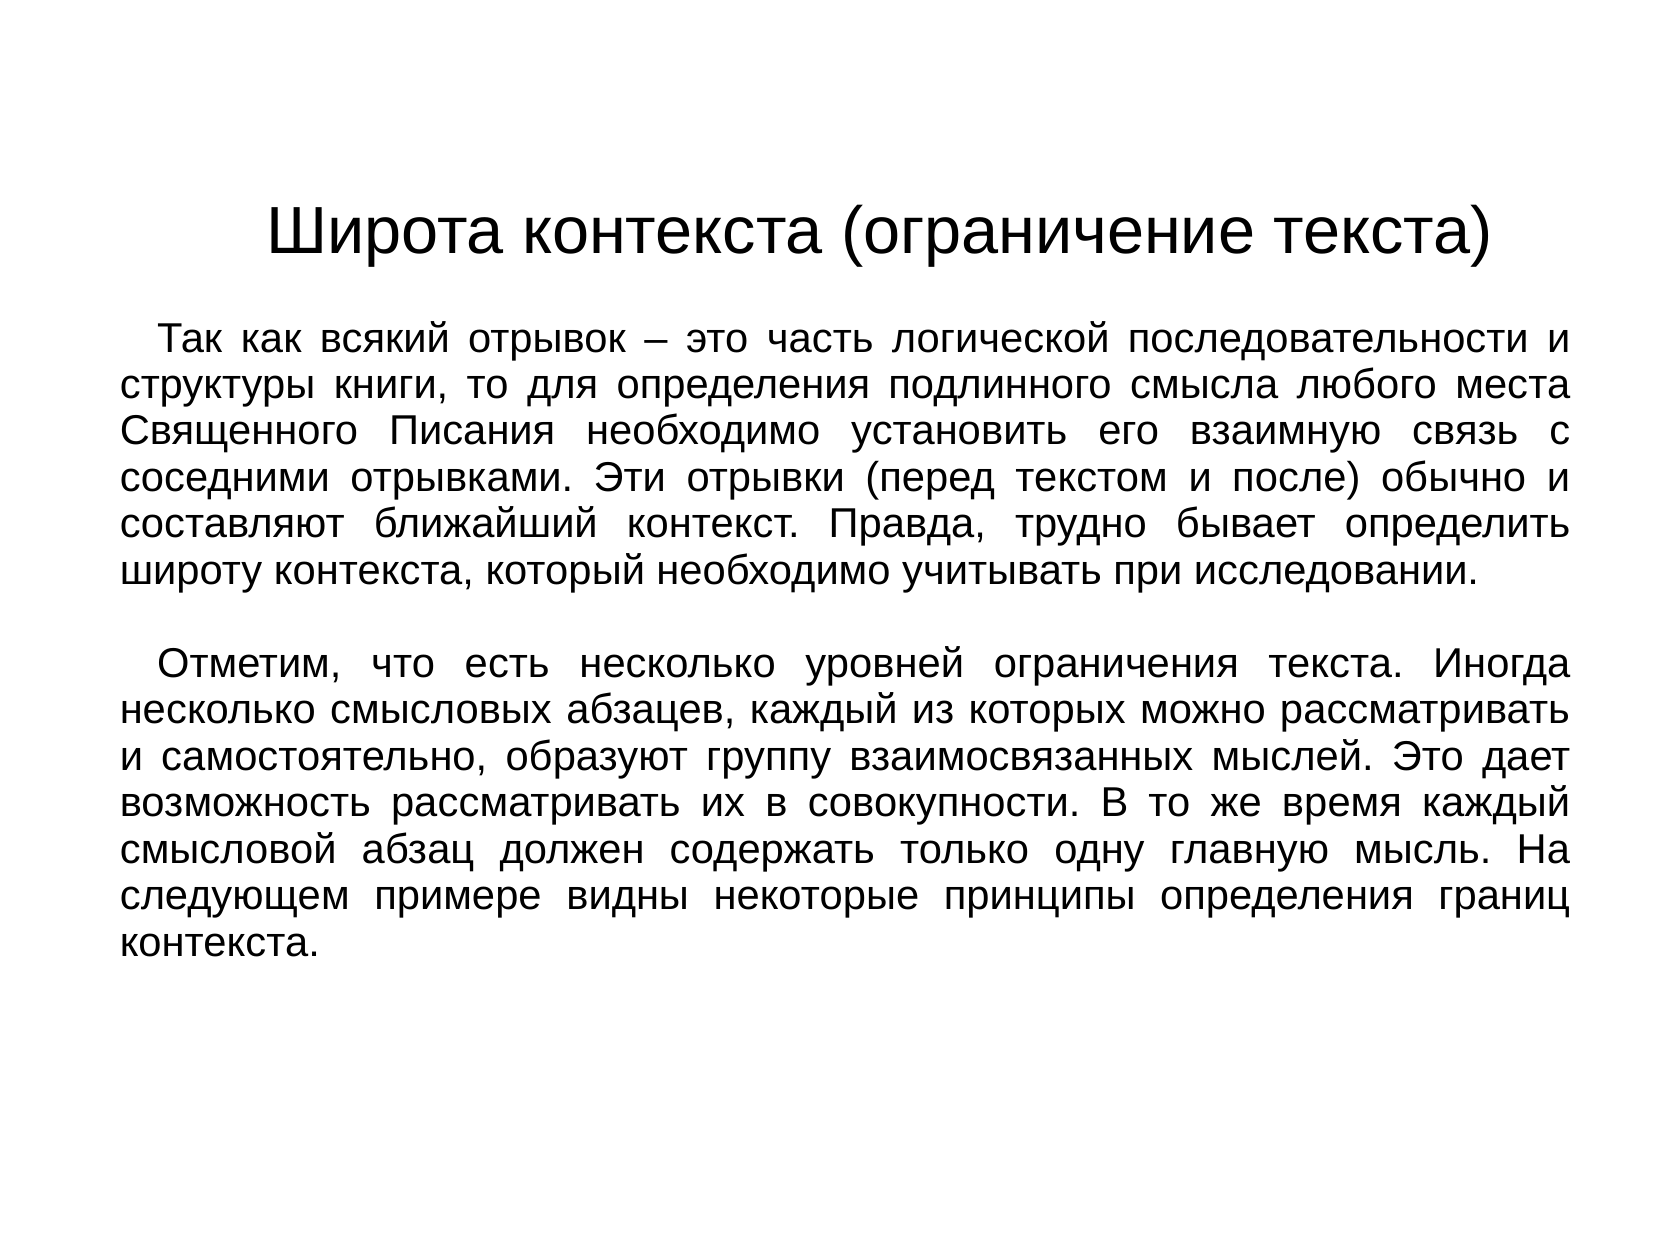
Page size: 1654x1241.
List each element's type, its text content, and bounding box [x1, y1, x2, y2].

subtitle Широта контекста (ограничение текста) Так как всякий отрывок – это часть логической последовательности и структуры книги, то для определения подлинного смысла любого места Священного Писания необходимо установить его взаимную связь с соседними отрывками. Эти отрывки (перед текстом и после) обычно и составляют ближайший контекст. Правда, трудно бывает определить широту контекста, который необходимо учитывать при исследовании. Отметим, что есть несколько уровней ограничения текста. Иногда несколько смысловых абзацев, каждый из которых можно рассматривать и самостоятельно, образуют группу взаимосвязанных мыслей. Это дает возможность рассматривать их в совокупности. В то же время каждый смысловой абзац должен содержать только одну главную мысль. На следующем примере видны некоторые принципы определения границ контекста. [82, 49, 1571, 1109]
